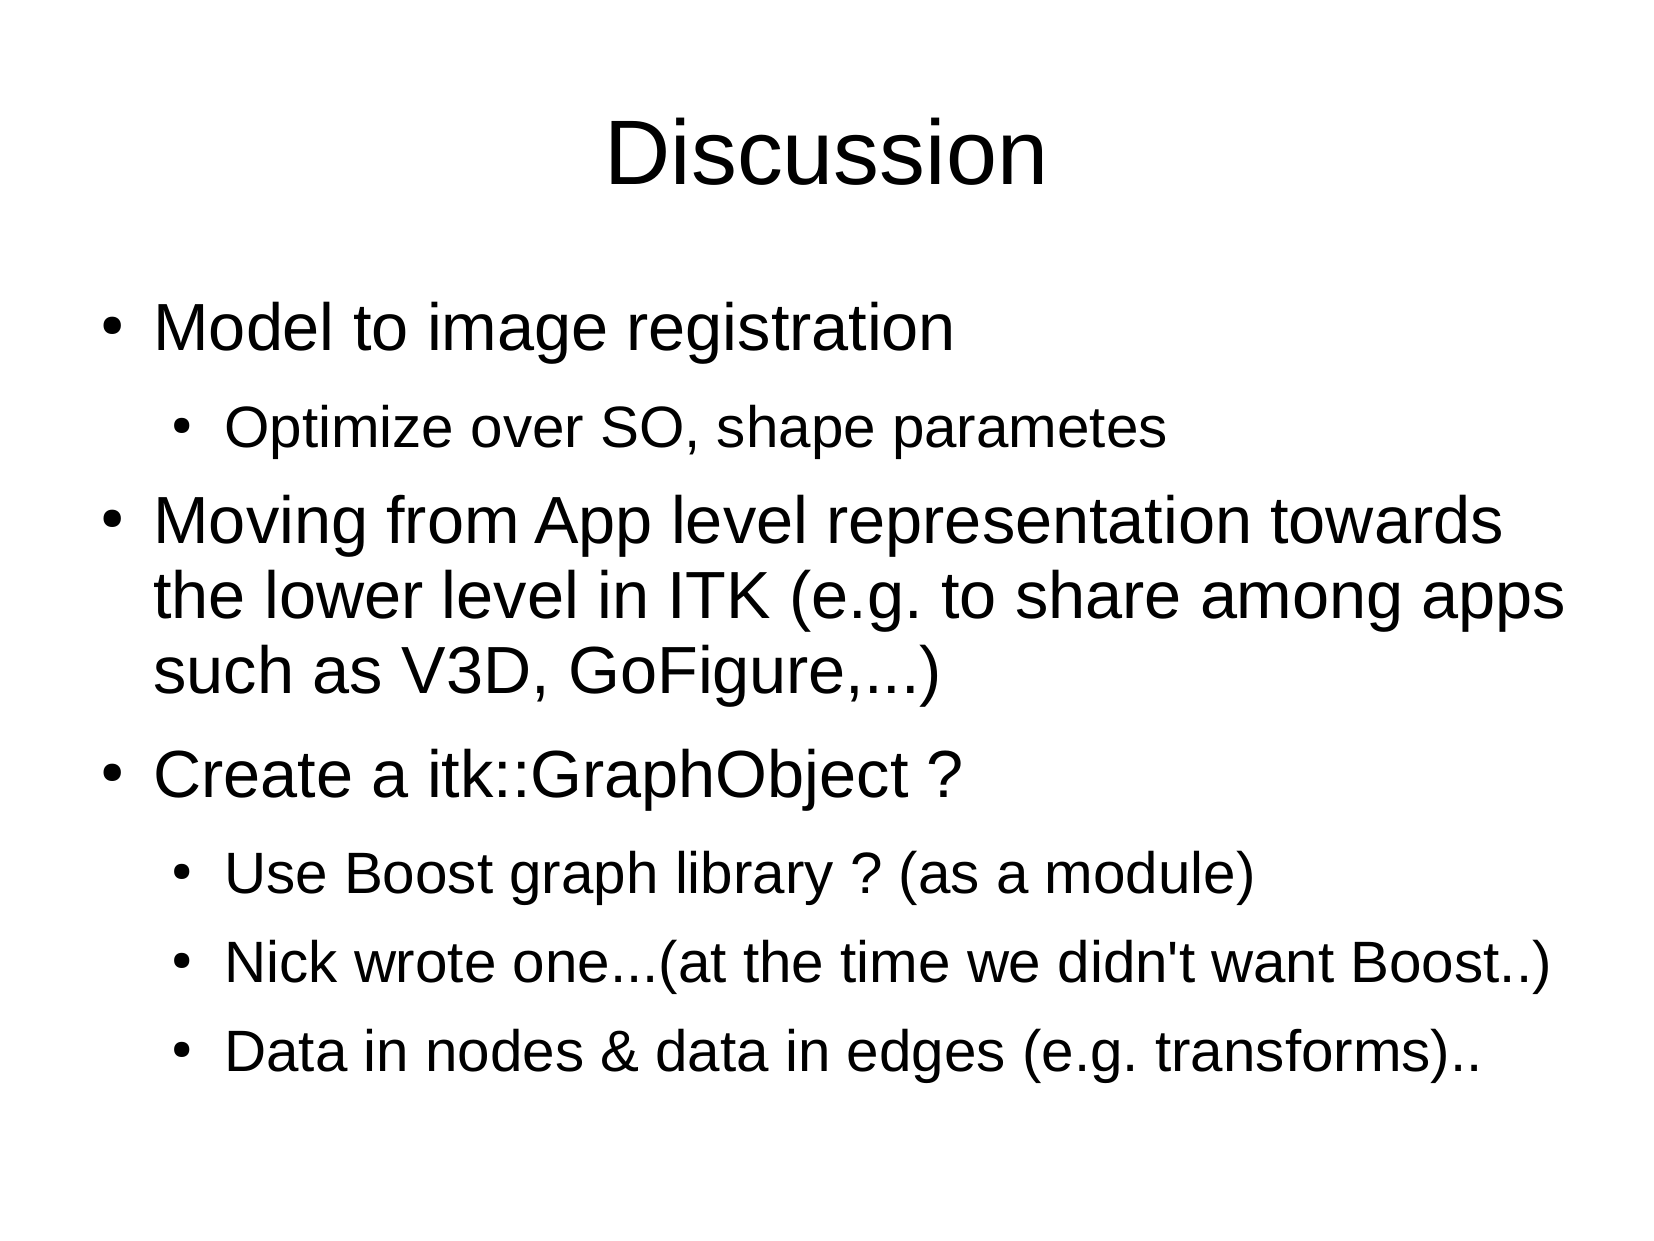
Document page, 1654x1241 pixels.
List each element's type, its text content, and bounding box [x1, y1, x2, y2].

title Discussion [82, 56, 1571, 250]
list Model to image registration Optimize over SO, shape parametes Moving from App level representation towards the lower level in ITK (e.g. to share among apps such as V3D, GoFigure,...) Create a itk::GraphObject ? Use Boost graph library ? (as a module) Nick wrote one...(at the time we didn't want Boost..) Data in nodes & data in edges (e.g. transforms).. [82, 290, 1571, 1109]
